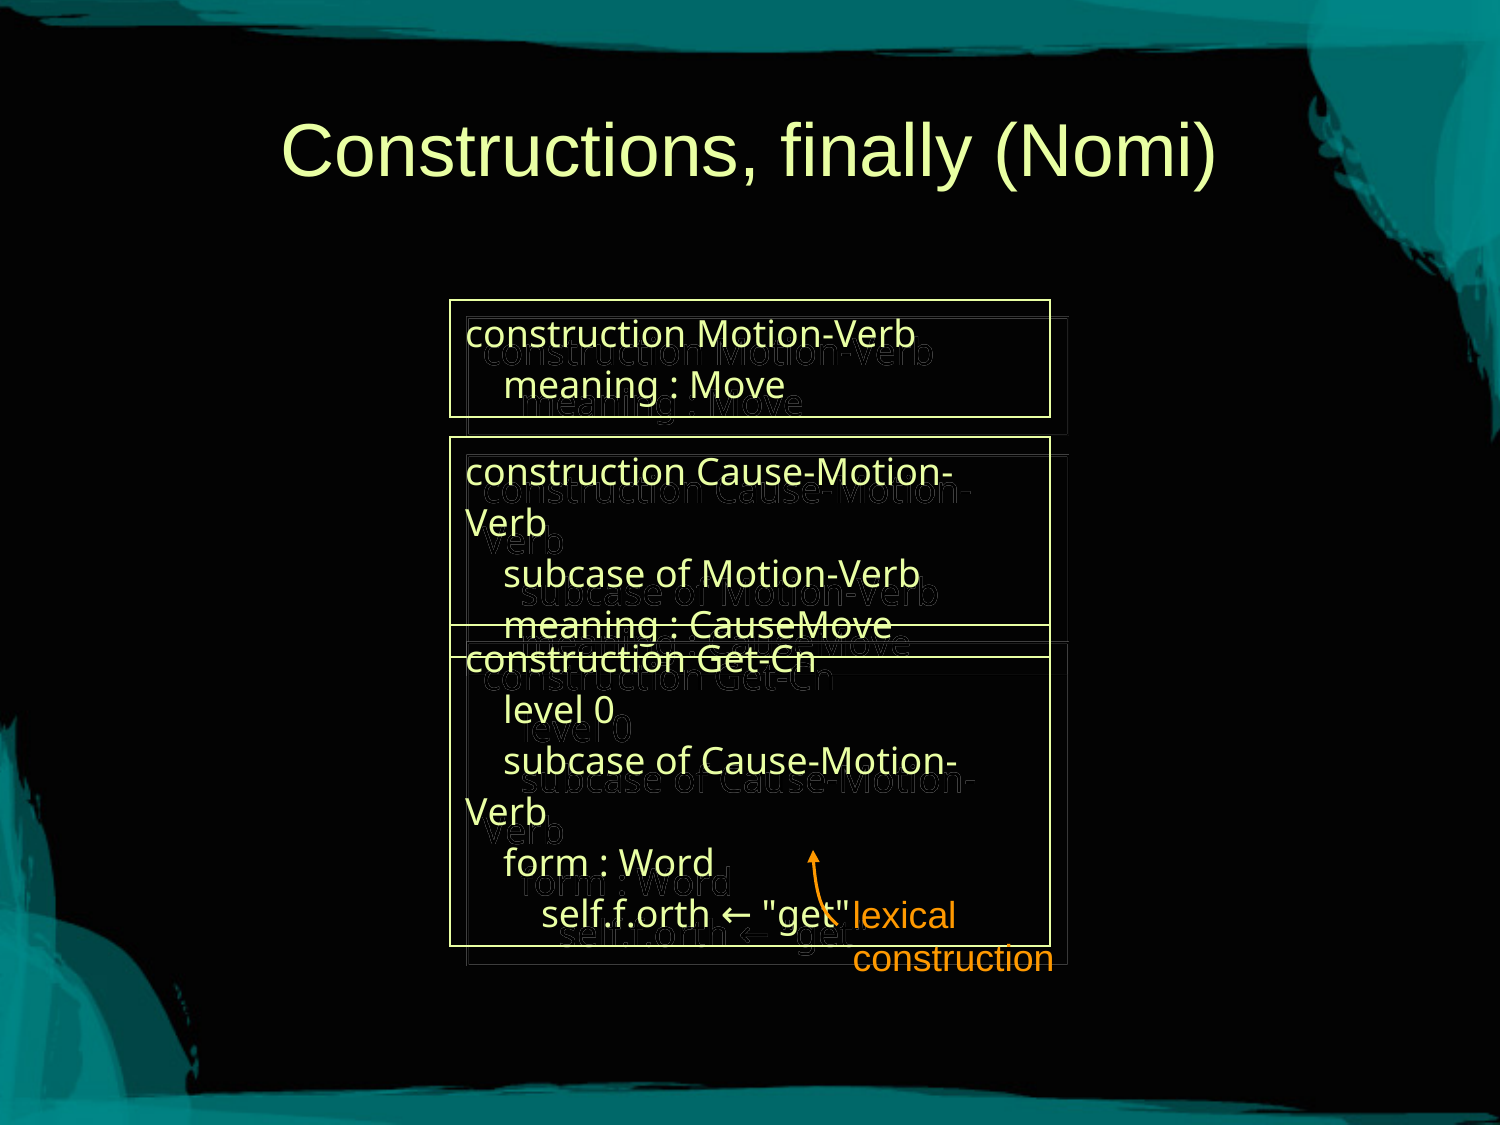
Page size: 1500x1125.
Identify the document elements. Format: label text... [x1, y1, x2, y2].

text_box construction Motion-Verb meaning : Move [450, 299, 1051, 418]
picture [0, 0, 1500, 1125]
text_box construction Cause-Motion-Verb subcase of Motion-Verb meaning : CauseMove [450, 437, 1051, 624]
title Constructions, finally (Nomi) [112, 87, 1388, 213]
text_box construction Get-Cn level 0 subcase of Cause-Motion-Verb form : Word self.f.orth ← "get" [450, 624, 1051, 947]
text_box lexical construction [837, 887, 1070, 987]
